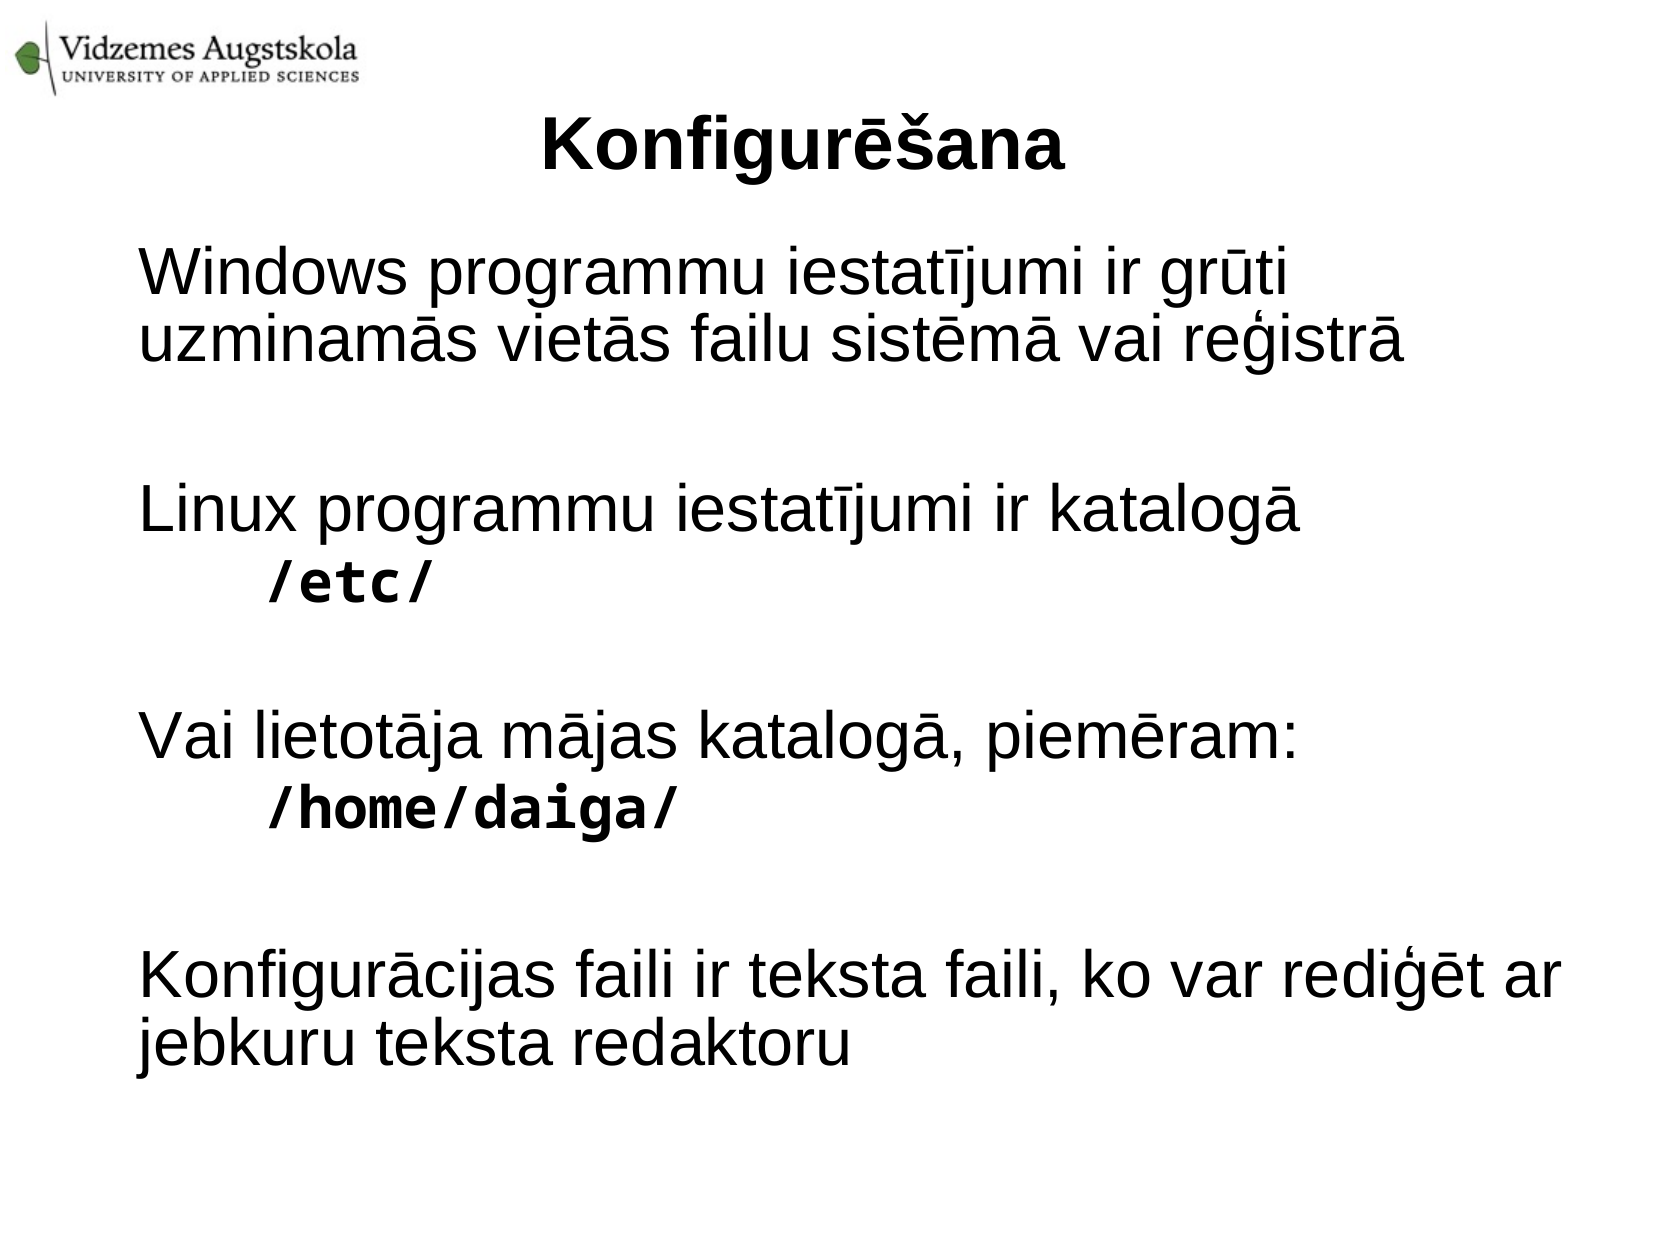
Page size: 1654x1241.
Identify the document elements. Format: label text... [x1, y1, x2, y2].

title Konfigurēšana [94, 103, 1512, 188]
picture [5, 2, 368, 113]
list Windows programmu iestatījumi ir grūti uzminamās vietās failu sistēmā vai reģistrā Linux programmu iestatījumi ir katalogā /etc/ Vai lietotāja mājas katalogā, piemēram: /home/daiga/ Konfigurācijas faili ir teksta faili, ko var rediģēt ar jebkuru teksta redaktoru [82, 236, 1569, 1107]
